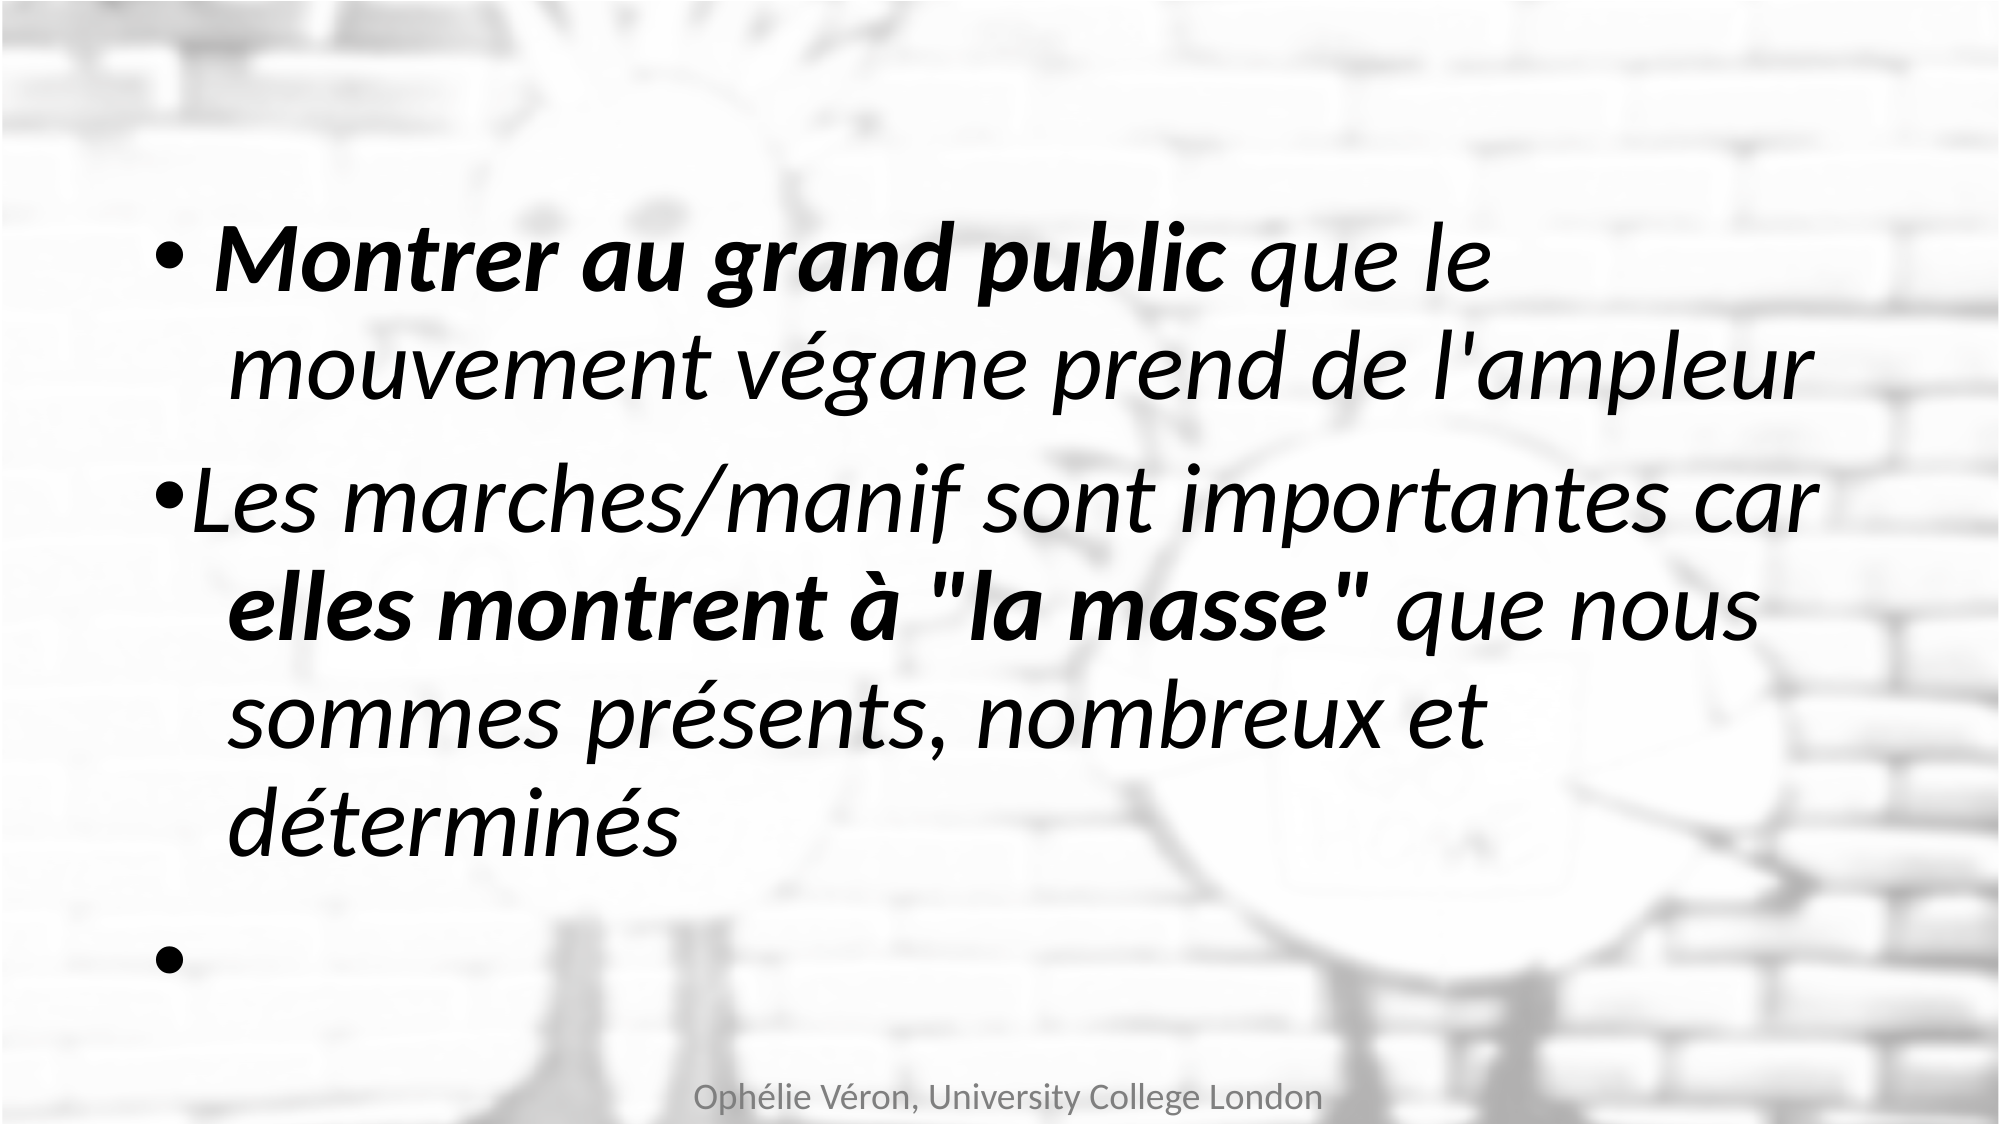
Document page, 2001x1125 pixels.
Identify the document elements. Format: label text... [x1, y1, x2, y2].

list Montrer au grand public que le mouvement végane prend de l'ampleur Les marches/manif sont importantes car elles montrent à "la masse" que nous sommes présents, nombreux et déterminés [137, 198, 1863, 1095]
text_box Ophélie Véron, University College London [678, 1064, 1348, 1125]
picture [2, 1, 1999, 1124]
